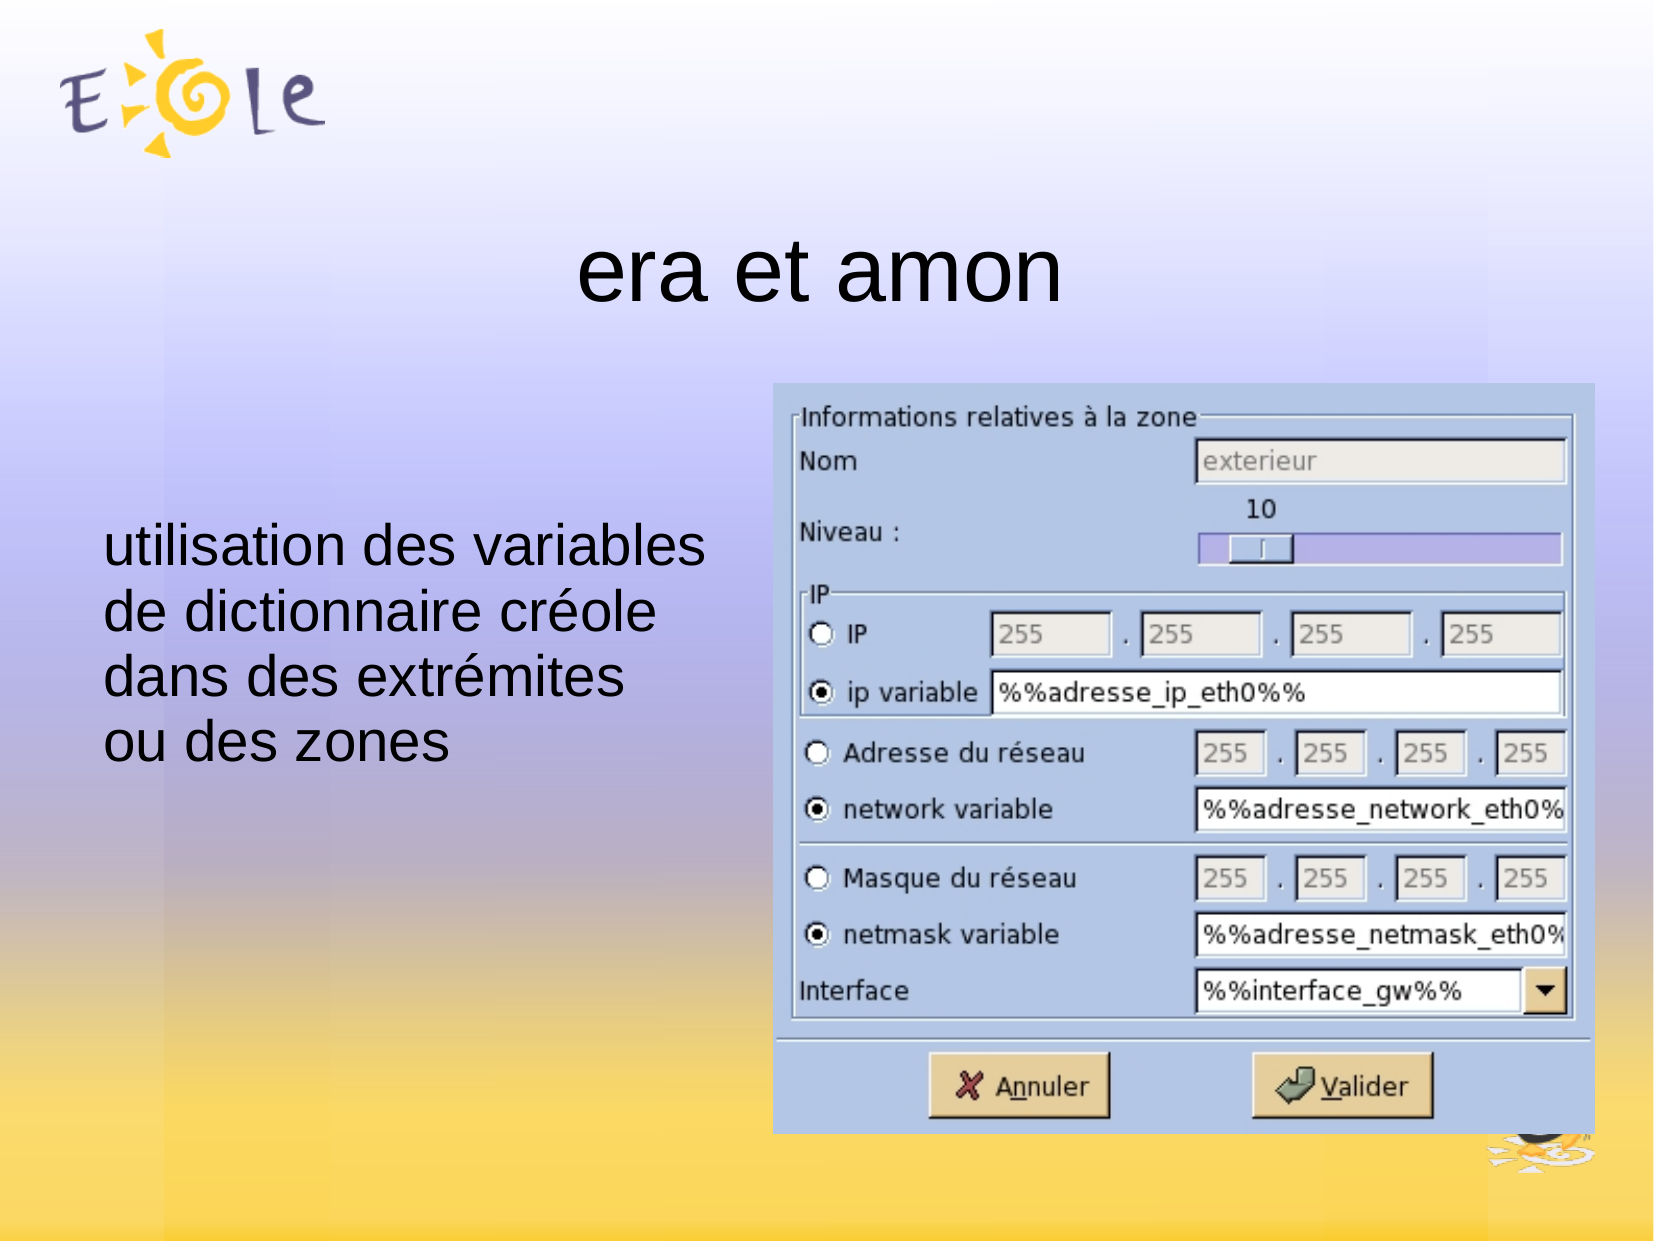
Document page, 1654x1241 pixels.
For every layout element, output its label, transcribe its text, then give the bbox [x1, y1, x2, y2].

title era et amon [76, 166, 1565, 374]
text_box utilisation des variables de dictionnaire créole dans des extrémites ou des zones [88, 505, 739, 884]
picture [0, 0, 1654, 1241]
